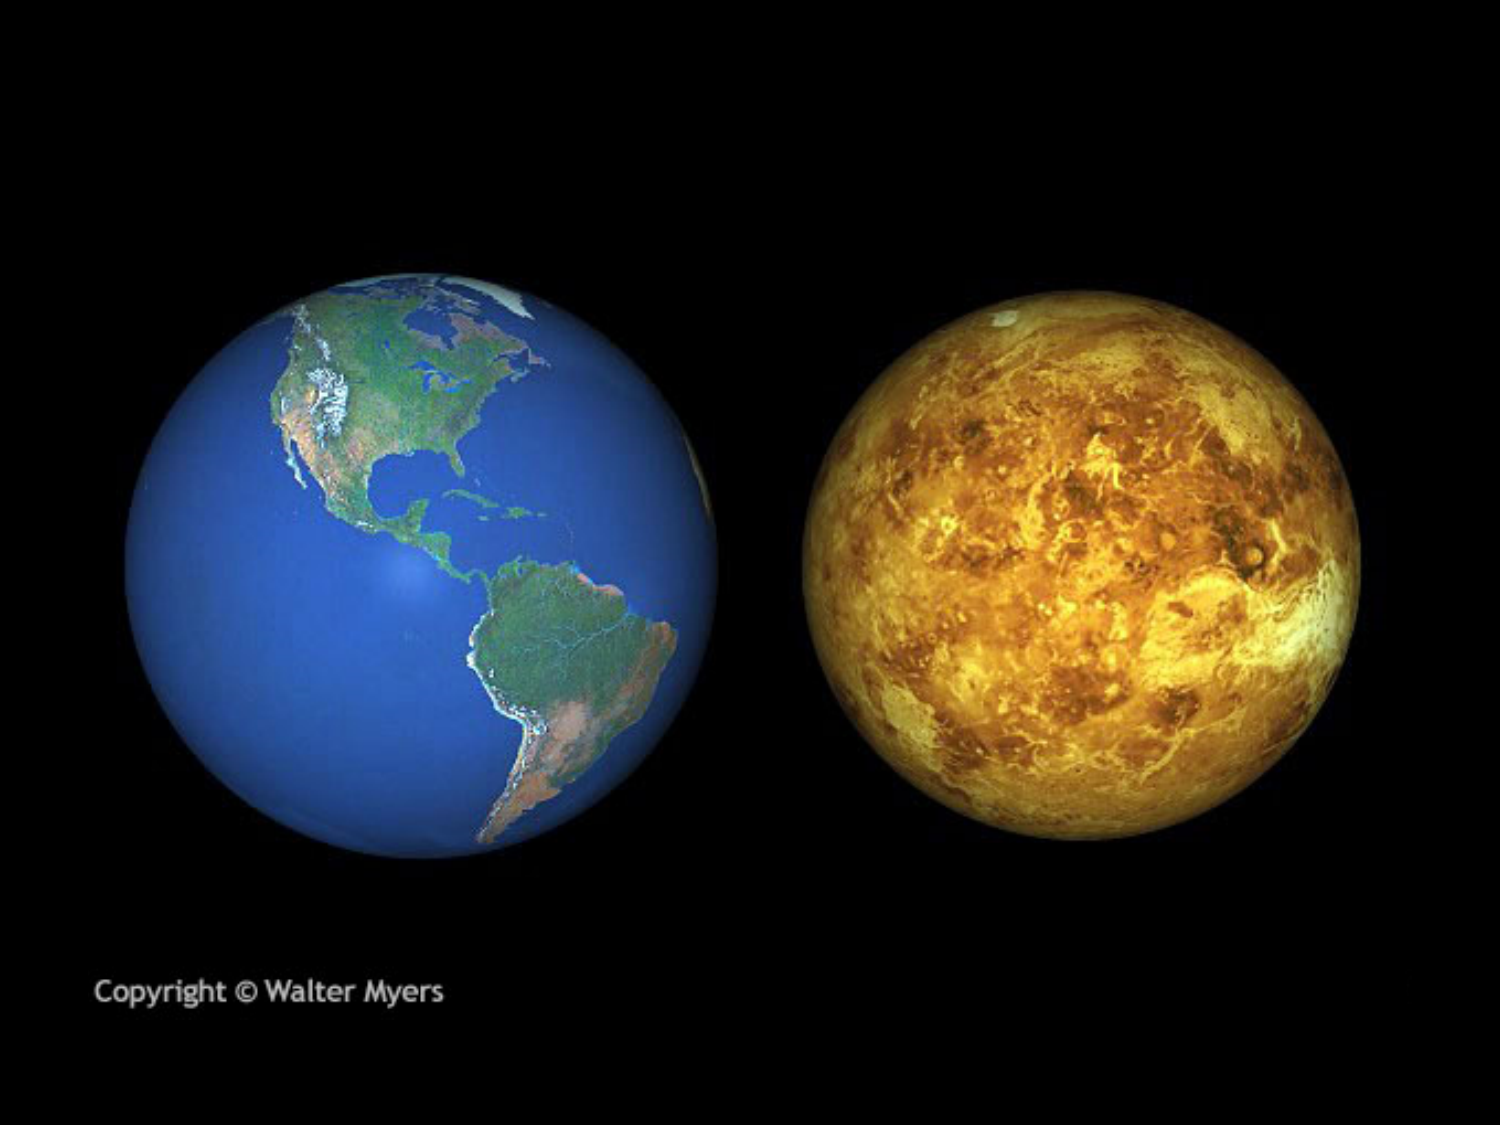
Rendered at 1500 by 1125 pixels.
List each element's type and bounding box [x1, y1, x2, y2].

picture [88, 137, 1412, 1020]
